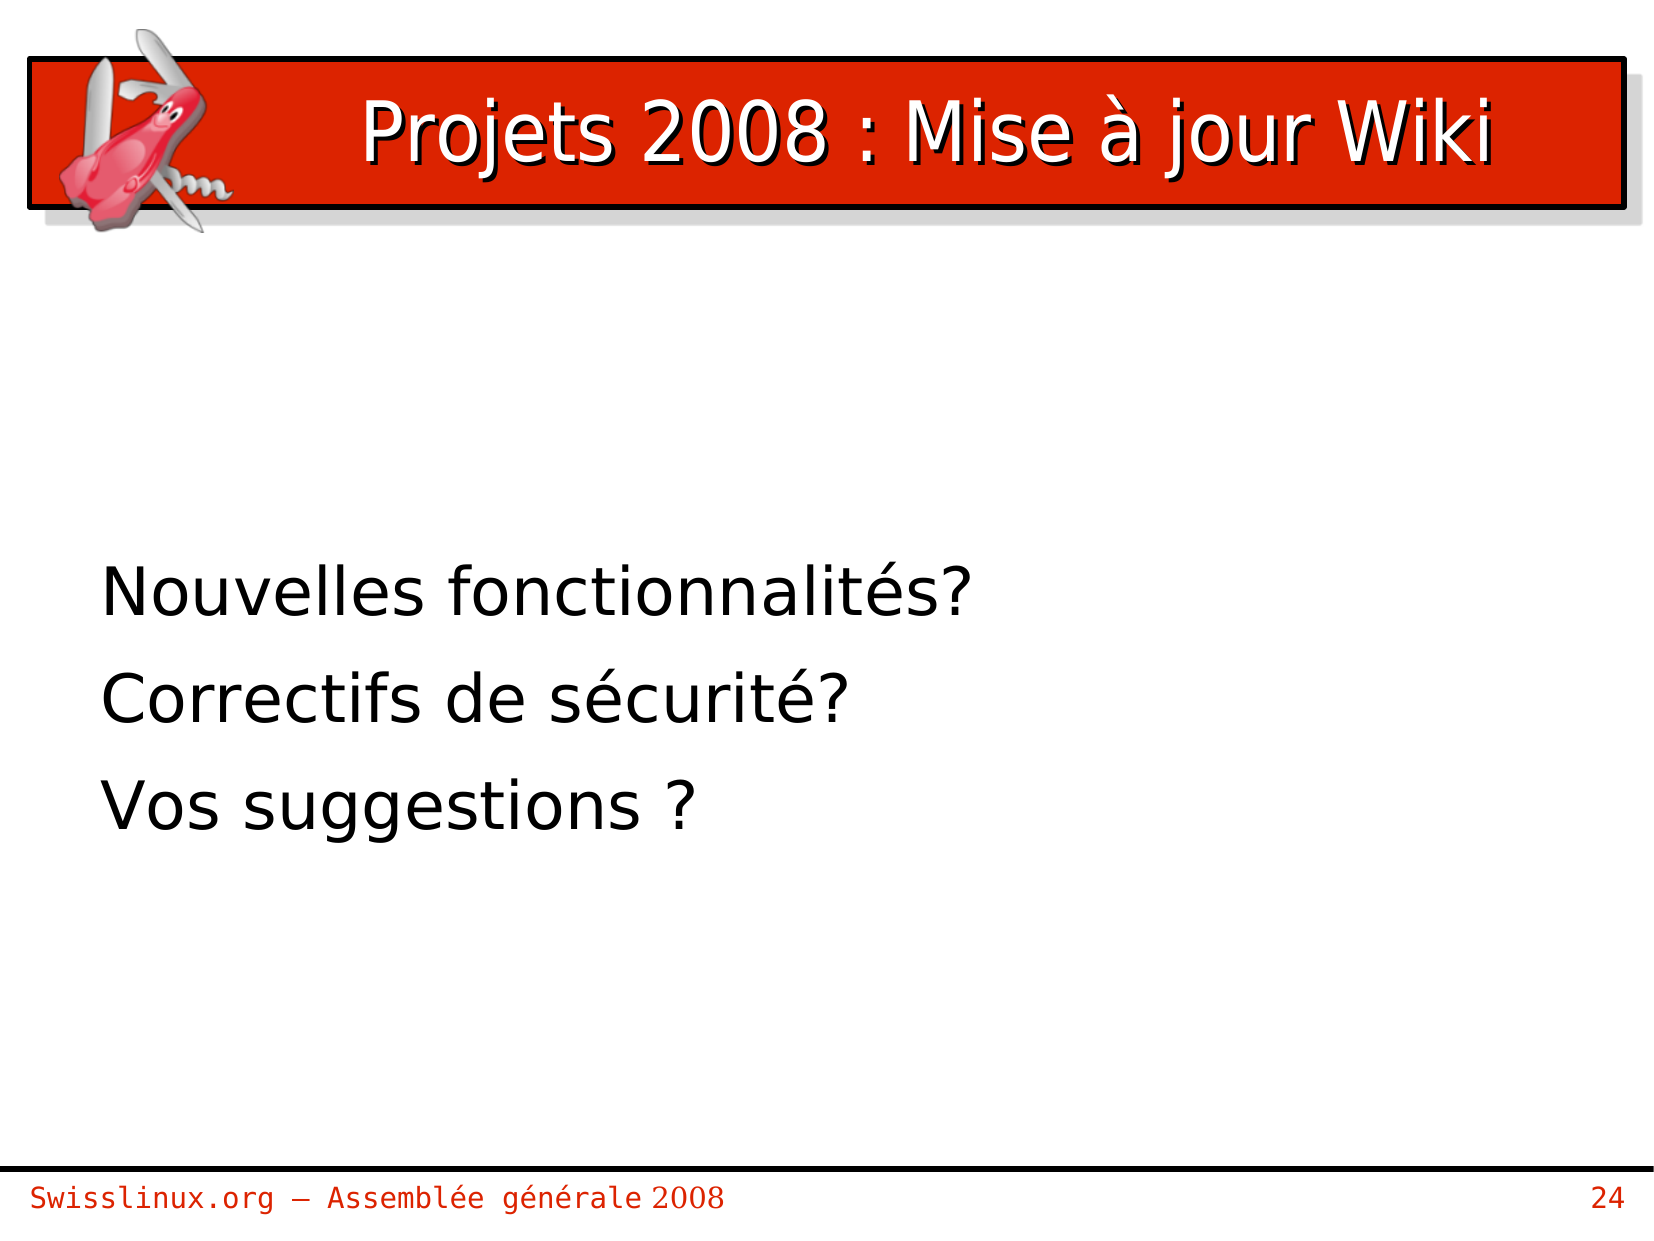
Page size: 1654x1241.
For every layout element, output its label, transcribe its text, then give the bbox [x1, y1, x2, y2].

picture [59, 29, 234, 233]
list Nouvelles fonctionnalités? Correctifs de sécurité? Vos suggestions ? [82, 297, 1571, 1102]
title Projets 2008 : Mise à jour Wiki [259, 84, 1595, 182]
